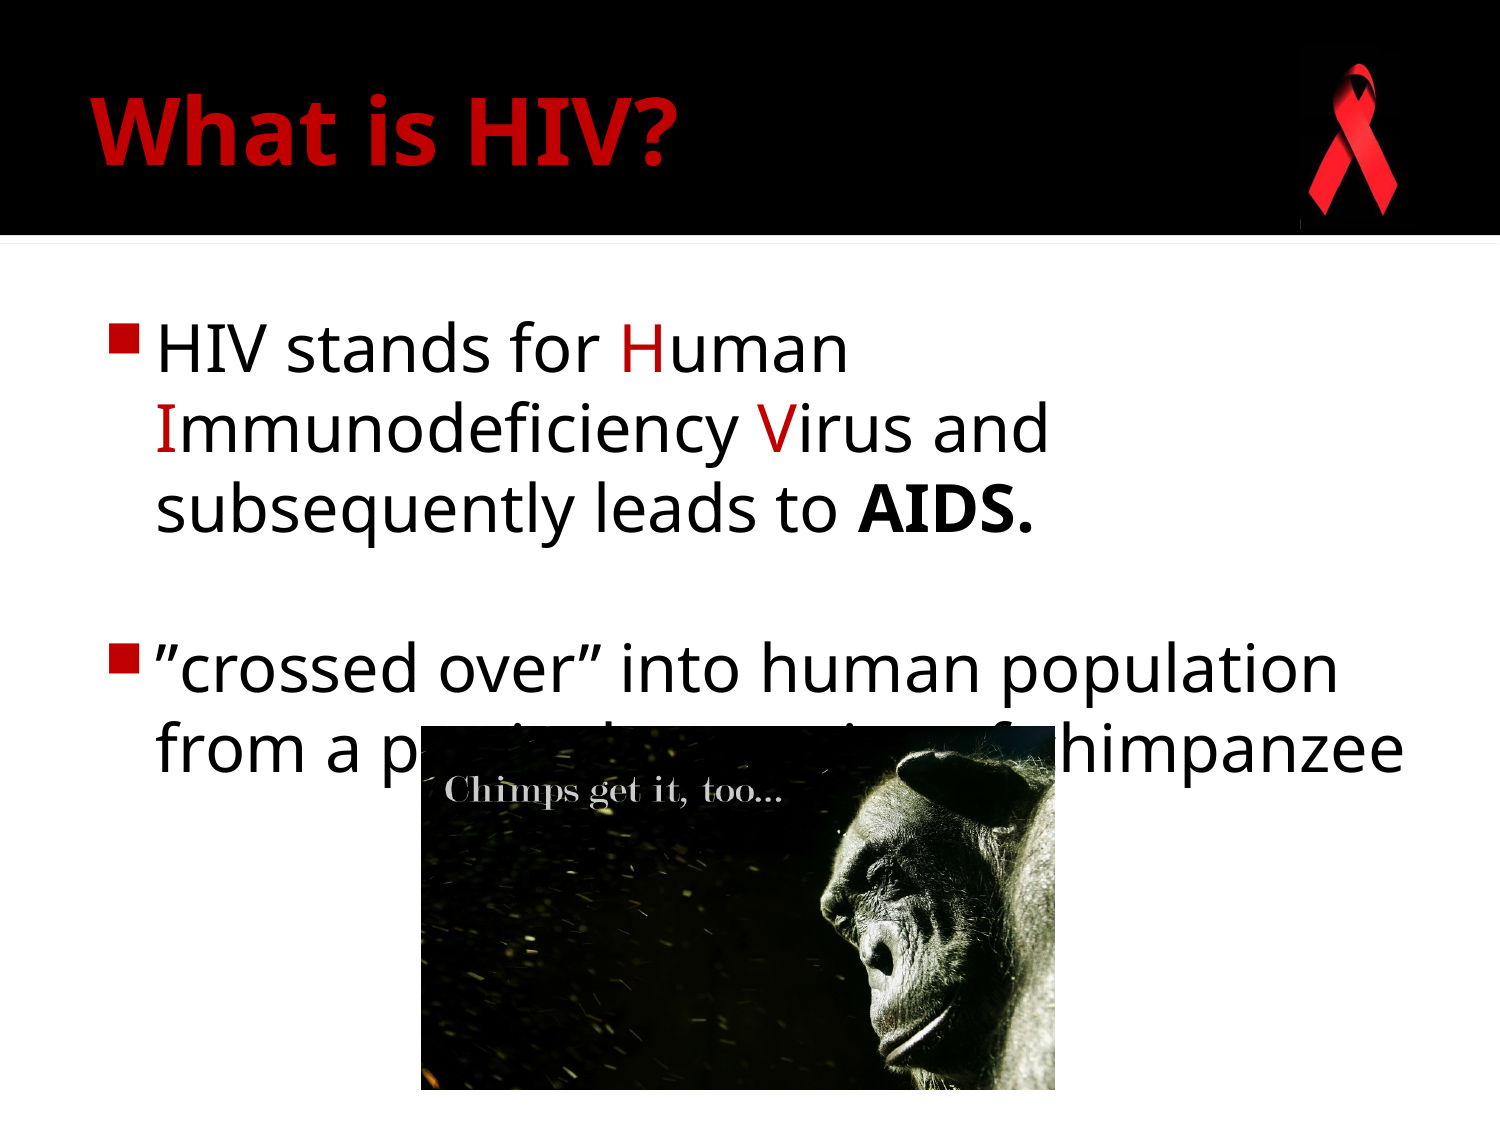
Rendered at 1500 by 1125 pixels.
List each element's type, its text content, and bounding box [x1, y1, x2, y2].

title What is HIV? [75, 25, 1425, 231]
list HIV stands for Human Immunodeficiency Virus and subsequently leads to AIDS. ’’crossed over’’ into human population from a particular species of chimpanzee [75, 291, 1425, 1050]
picture [421, 726, 1055, 1090]
picture [1300, 46, 1414, 229]
